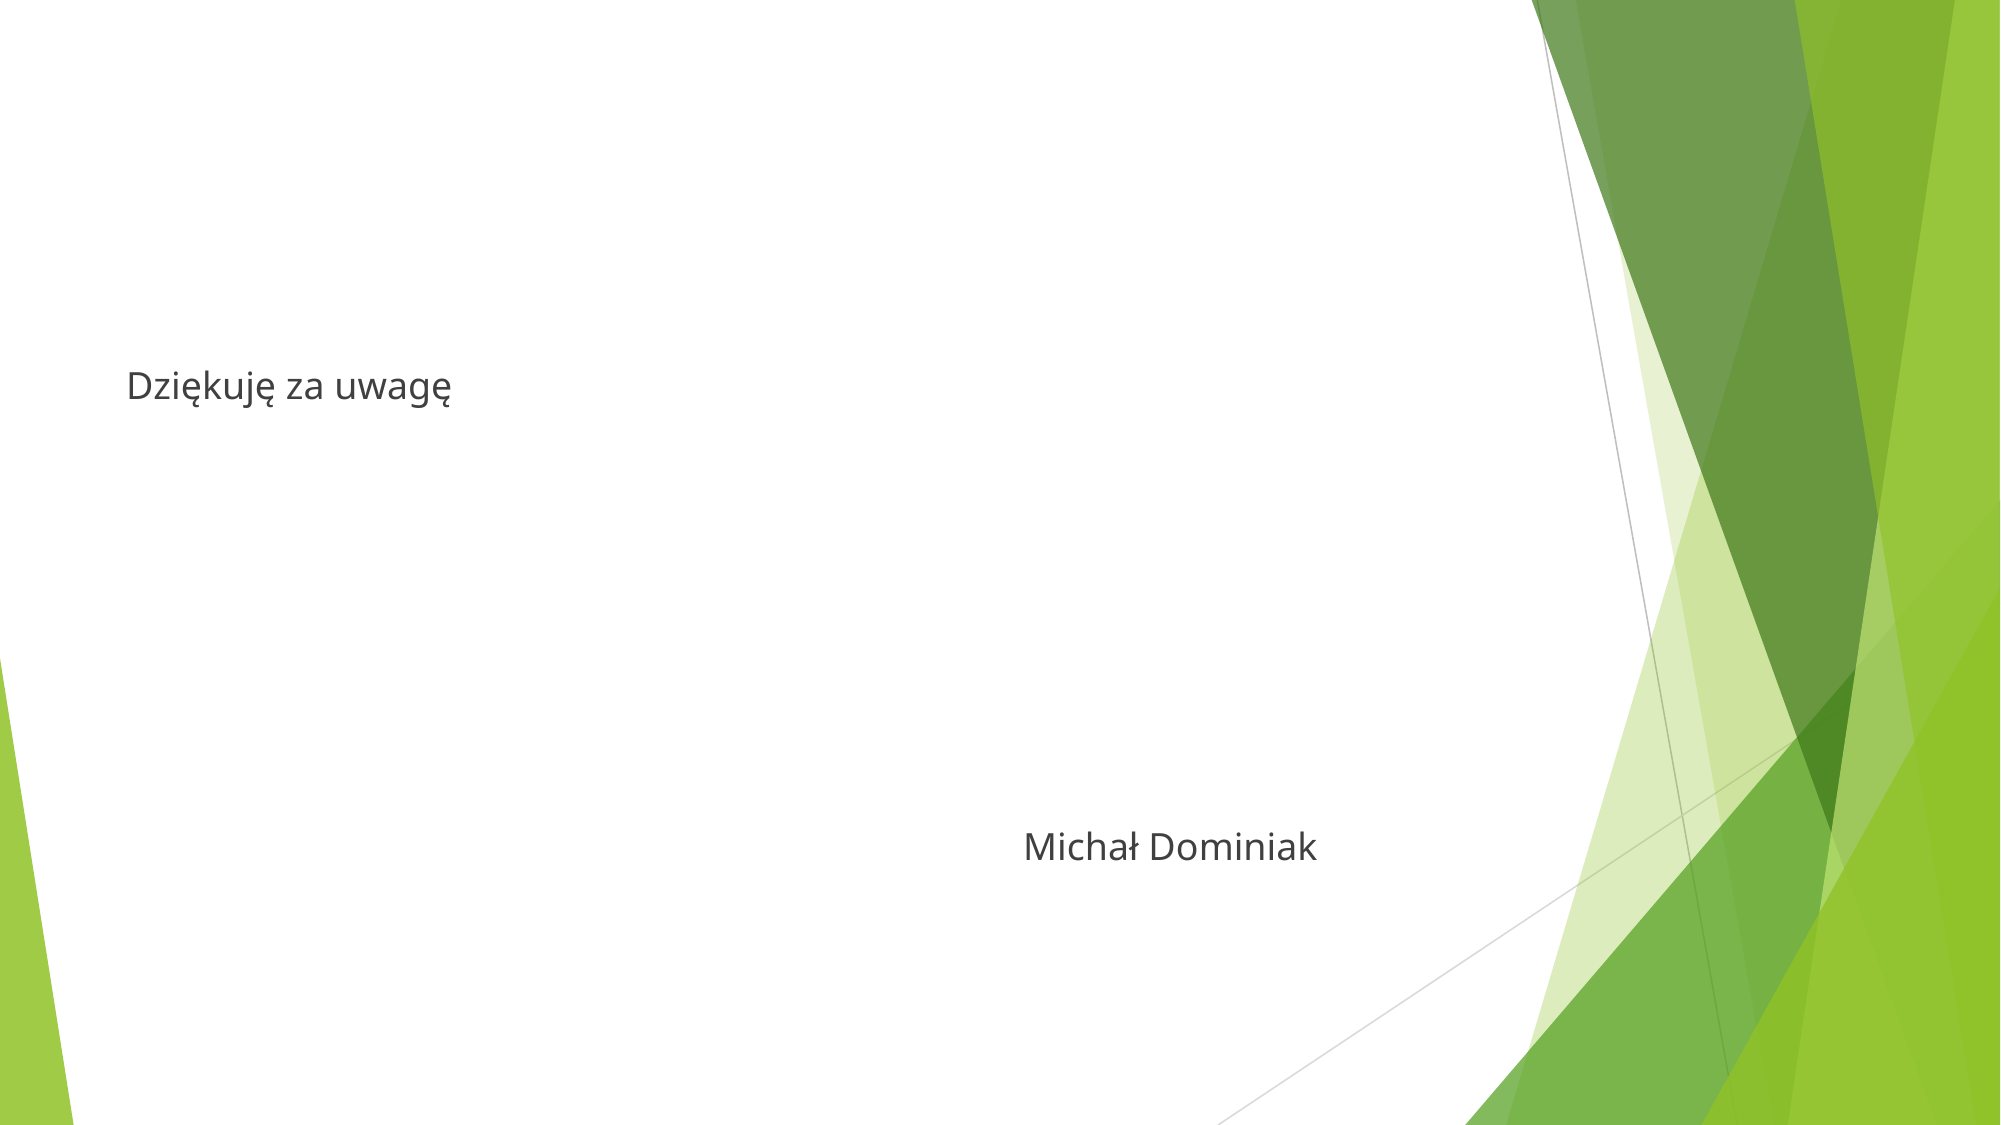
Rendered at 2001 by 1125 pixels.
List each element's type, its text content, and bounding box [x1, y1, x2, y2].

list Dziękuję za uwagę Michał Dominiak [111, 354, 1522, 992]
